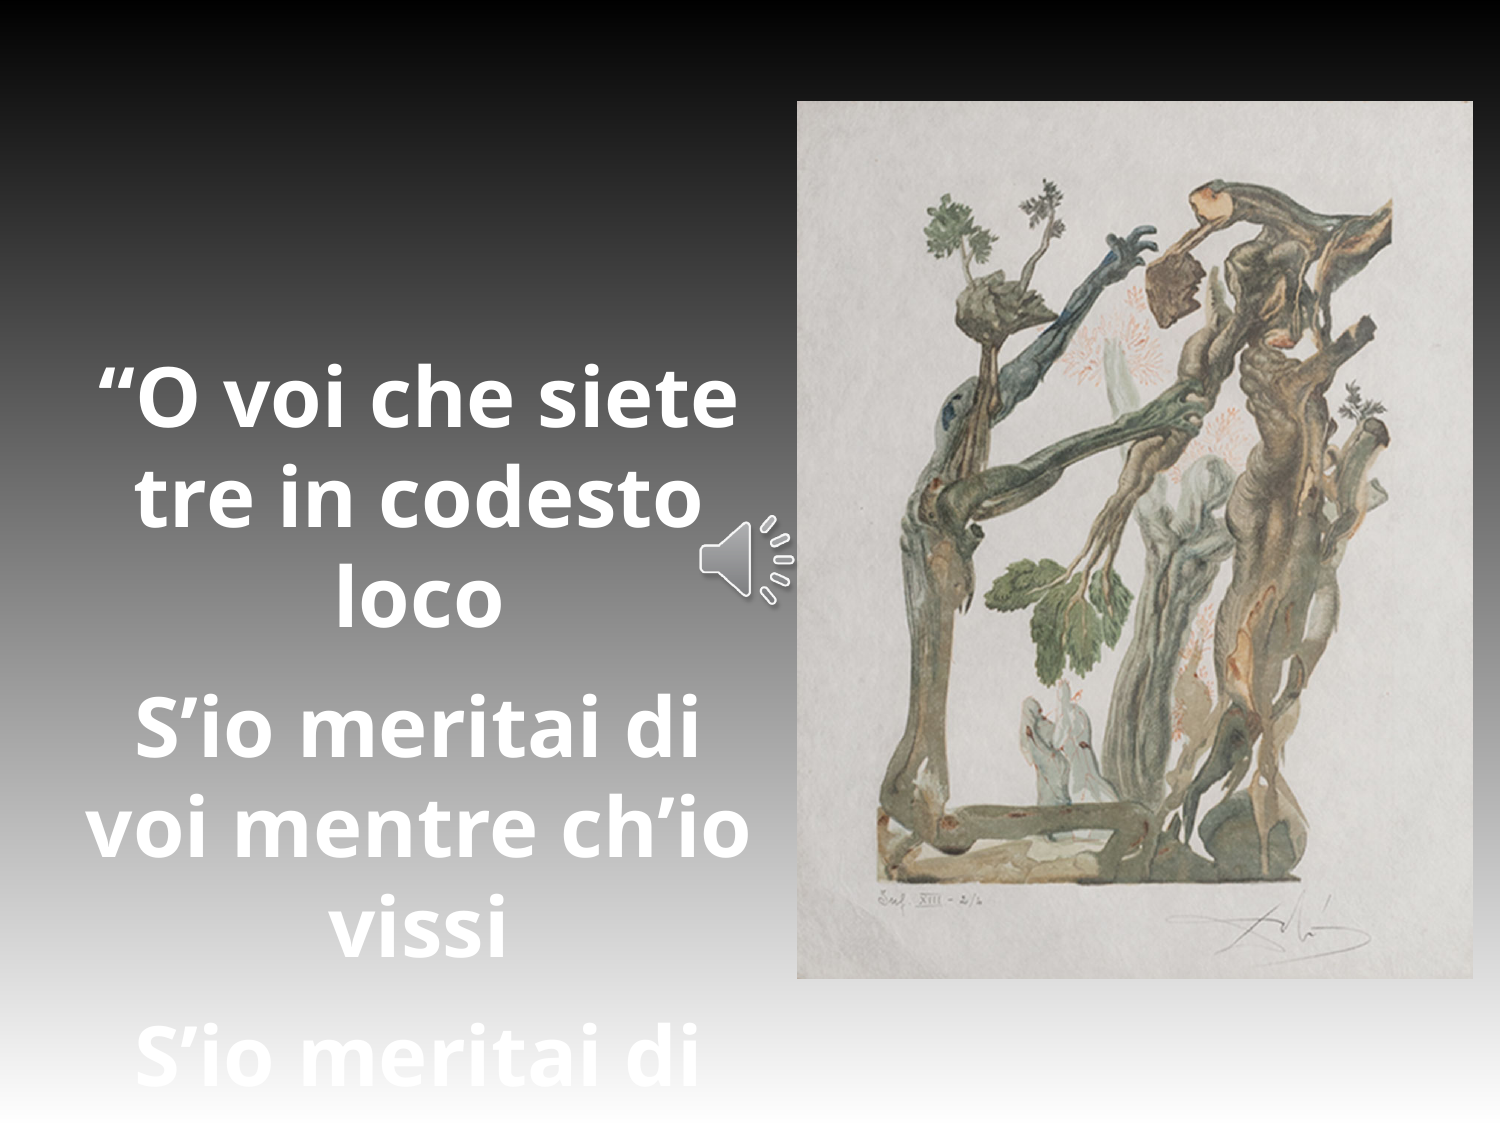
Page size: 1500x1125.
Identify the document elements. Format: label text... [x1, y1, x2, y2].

list “O voi che siete tre in codesto loco S’io meritai di voi mentre ch’io vissi S’io meritai di voi assai o poco Quando nel mondo li alti versi scrissi Non vi movete, ma ognun di voi dica Dove per lui perduto a morir gissi”. [64, 78, 774, 917]
picture [699, 101, 1473, 979]
